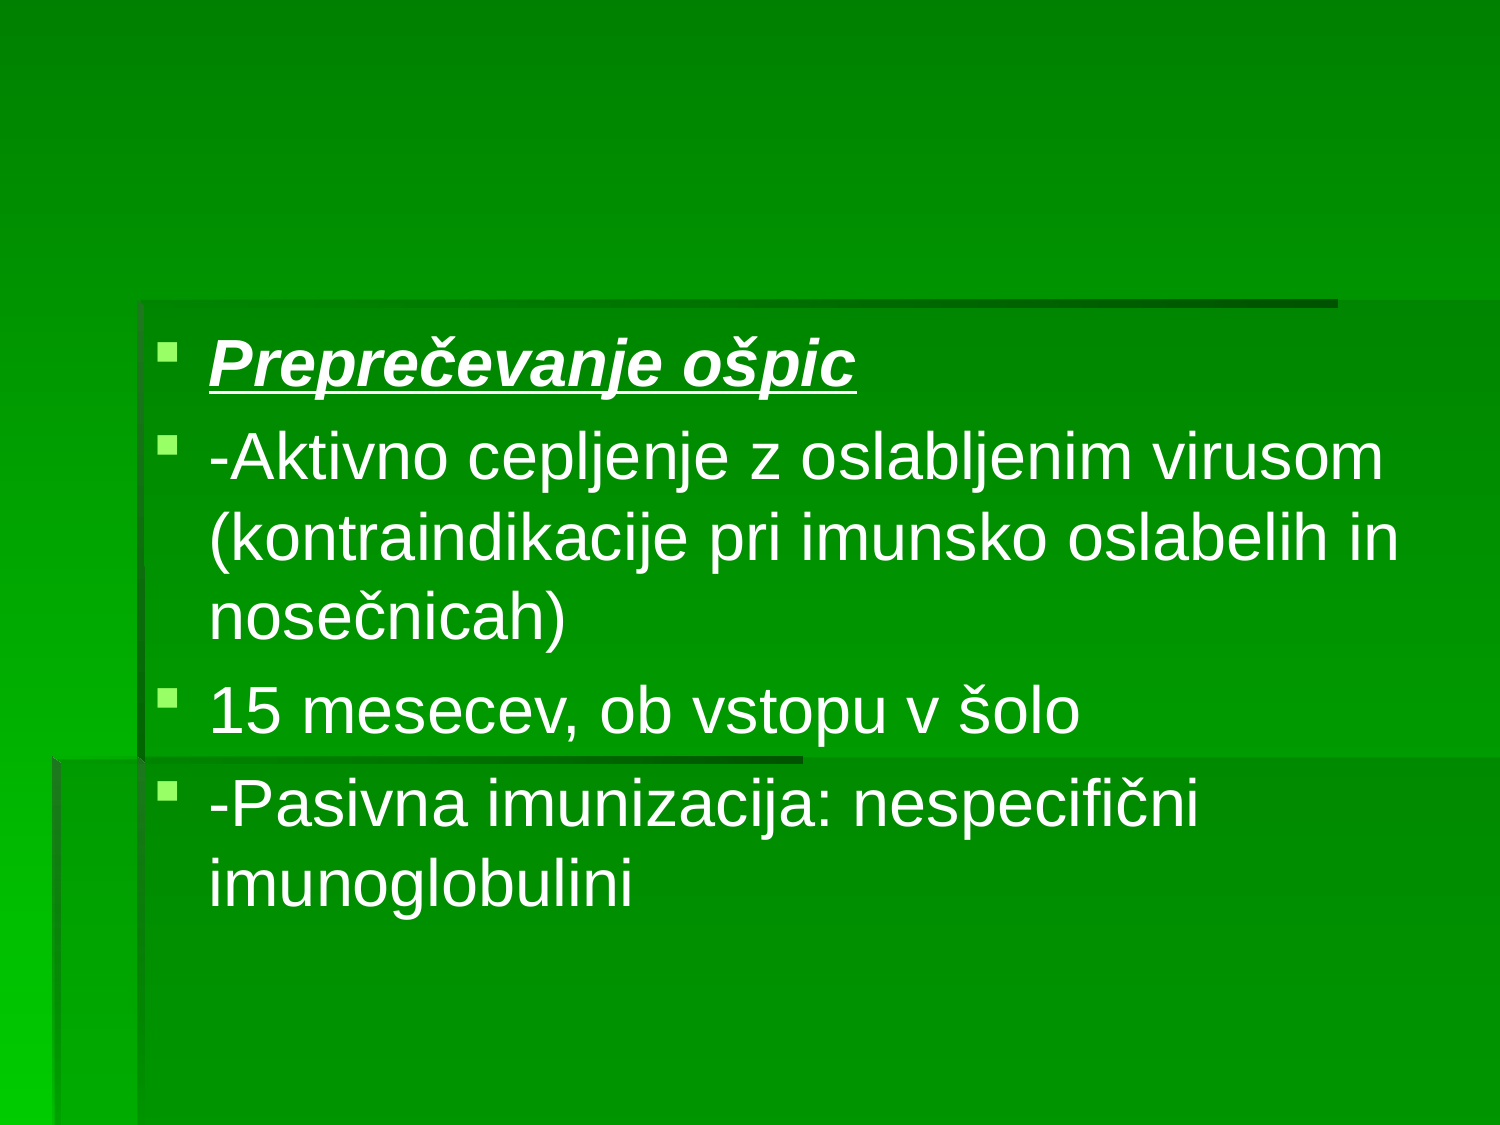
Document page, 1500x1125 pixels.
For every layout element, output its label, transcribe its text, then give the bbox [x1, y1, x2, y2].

list Preprečevanje ošpic -Aktivno cepljenje z oslabljenim virusom (kontraindikacije pri imunsko oslabelih in nosečnicah) 15 mesecev, ob vstopu v šolo -Pasivna imunizacija: nespecifični imunoglobulini [137, 312, 1451, 1000]
